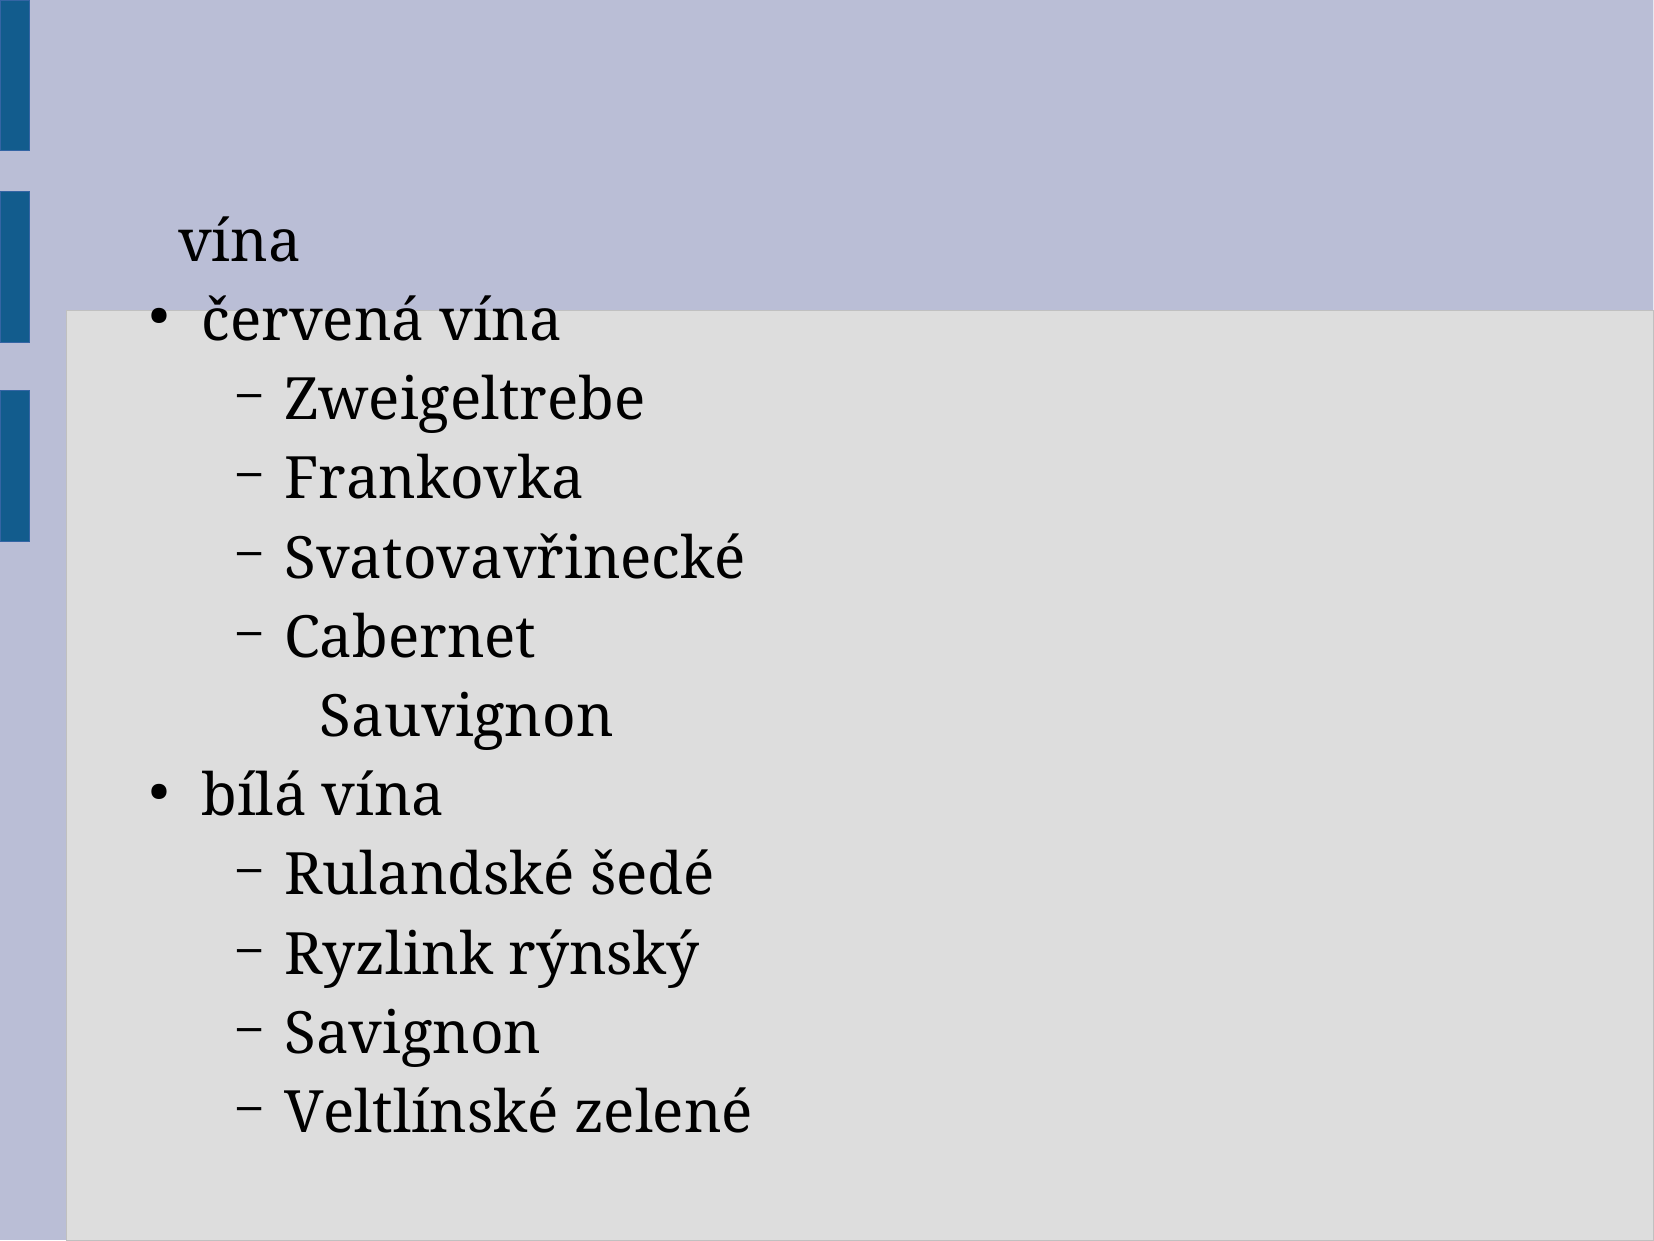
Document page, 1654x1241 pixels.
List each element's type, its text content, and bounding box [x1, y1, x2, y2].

list vína červená vína Zweigeltrebe Frankovka Svatovavřinecké Cabernet Sauvignon bílá vína Rulandské šedé Ryzlink rýnský Savignon Veltlínské zelené [107, 198, 797, 1241]
